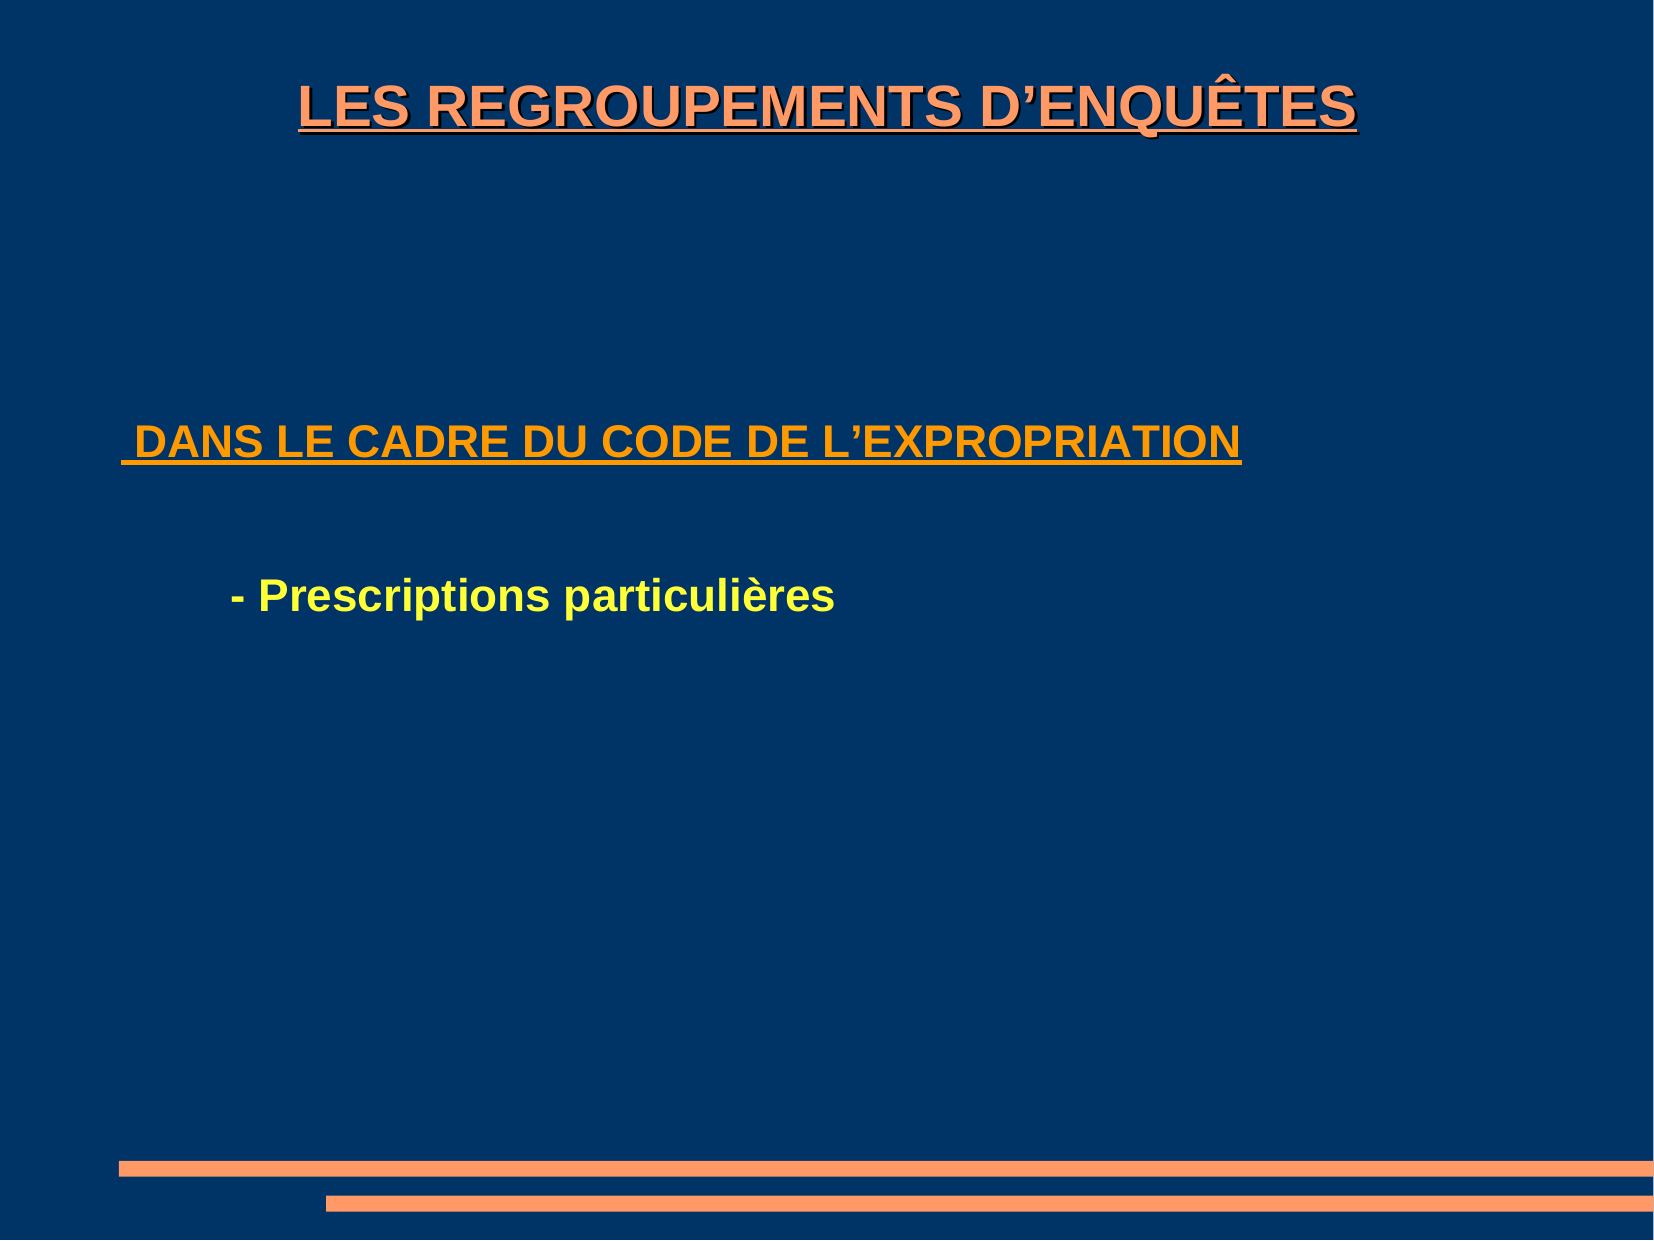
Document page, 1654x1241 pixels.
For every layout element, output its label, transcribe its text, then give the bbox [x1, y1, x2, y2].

subtitle DANS LE CADRE DU CODE DE L’EXPROPRIATION - Prescriptions particulières [121, 201, 1561, 1143]
title LES REGROUPEMENTS D’ENQUÊTES [121, 46, 1534, 166]
